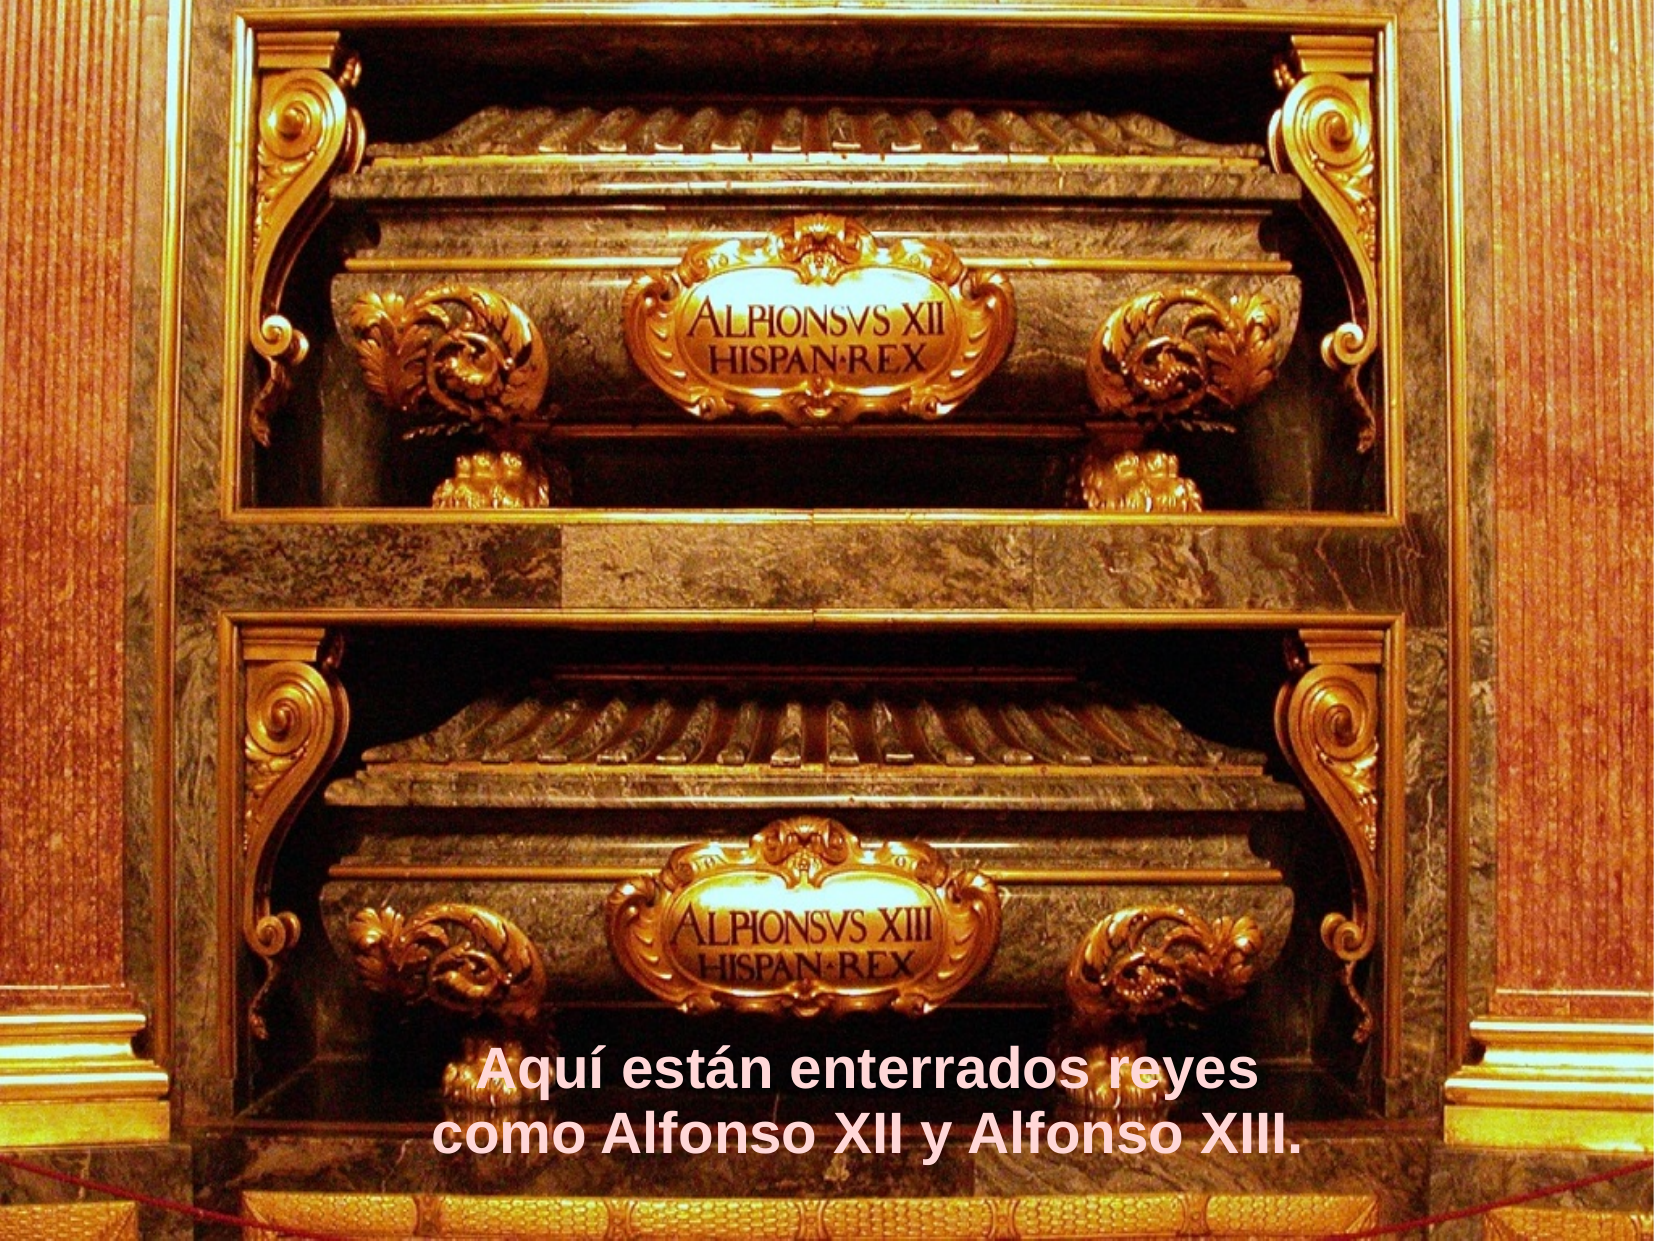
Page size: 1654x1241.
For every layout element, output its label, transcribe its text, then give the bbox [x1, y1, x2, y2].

title Aquí están enterrados reyes como Alfonso XII y Alfonso XIII. [413, 997, 1323, 1205]
picture [0, 0, 1654, 1241]
